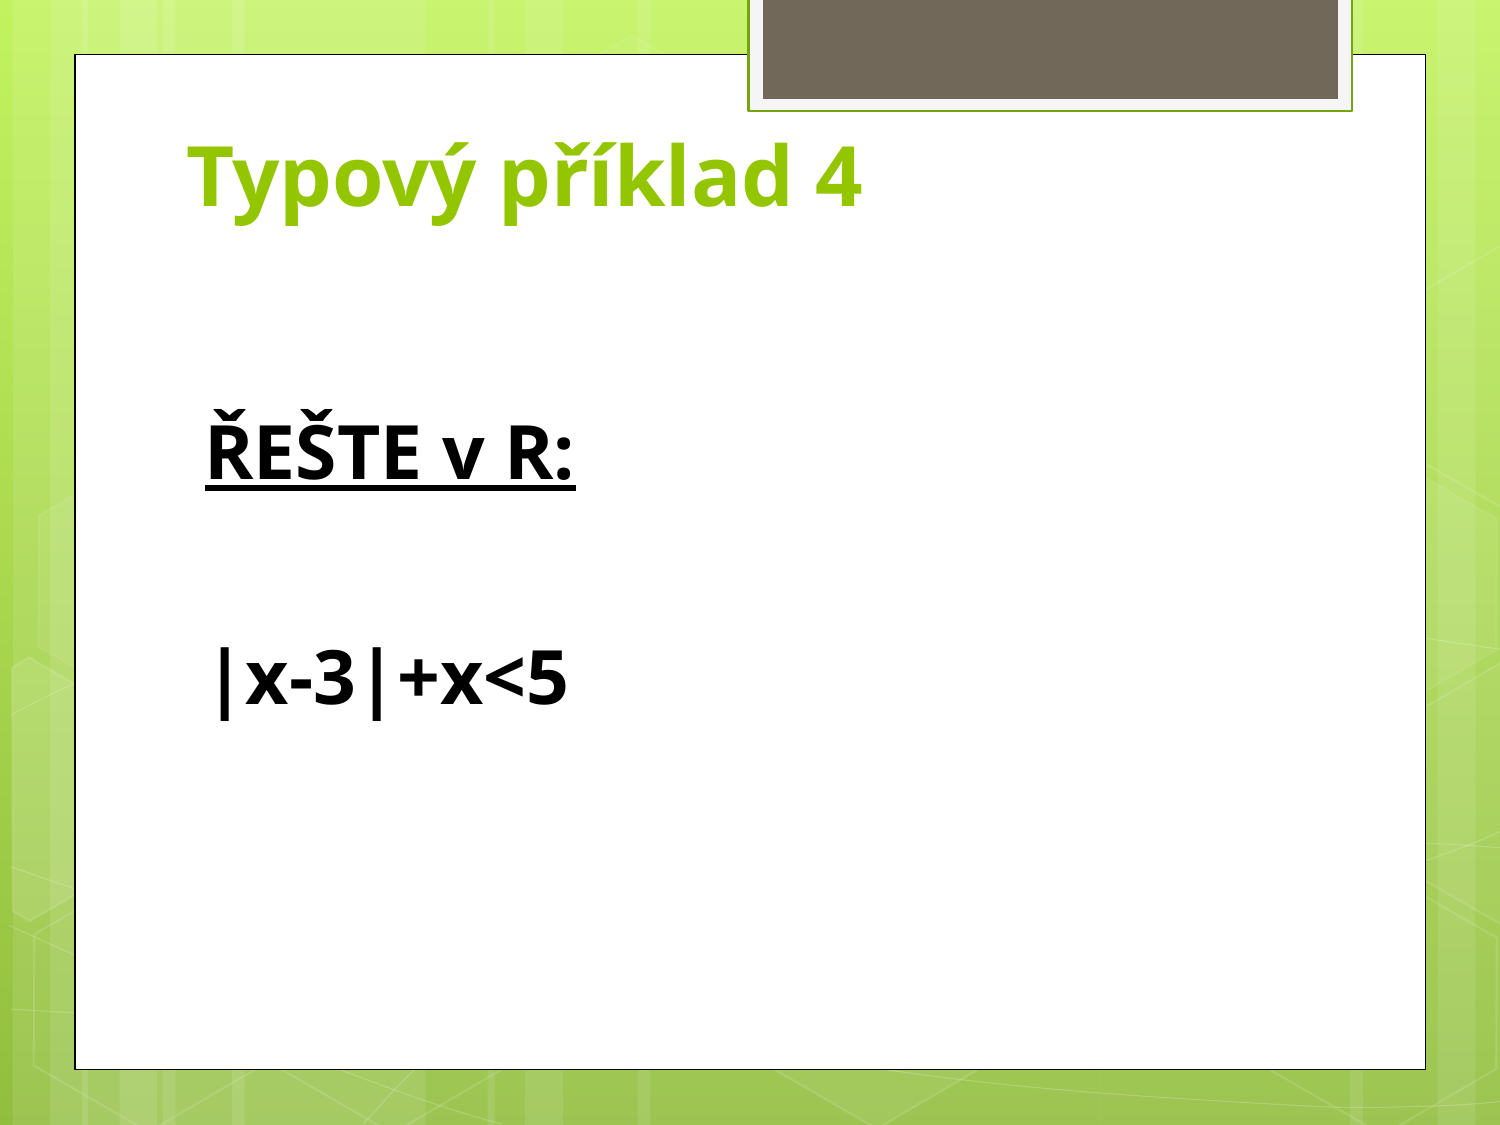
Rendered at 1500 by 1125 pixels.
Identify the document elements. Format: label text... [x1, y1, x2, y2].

text_box ŘEŠTE v R: |x-3|+x<5 [190, 397, 1120, 727]
title Typový příklad 4 [171, 42, 1415, 231]
